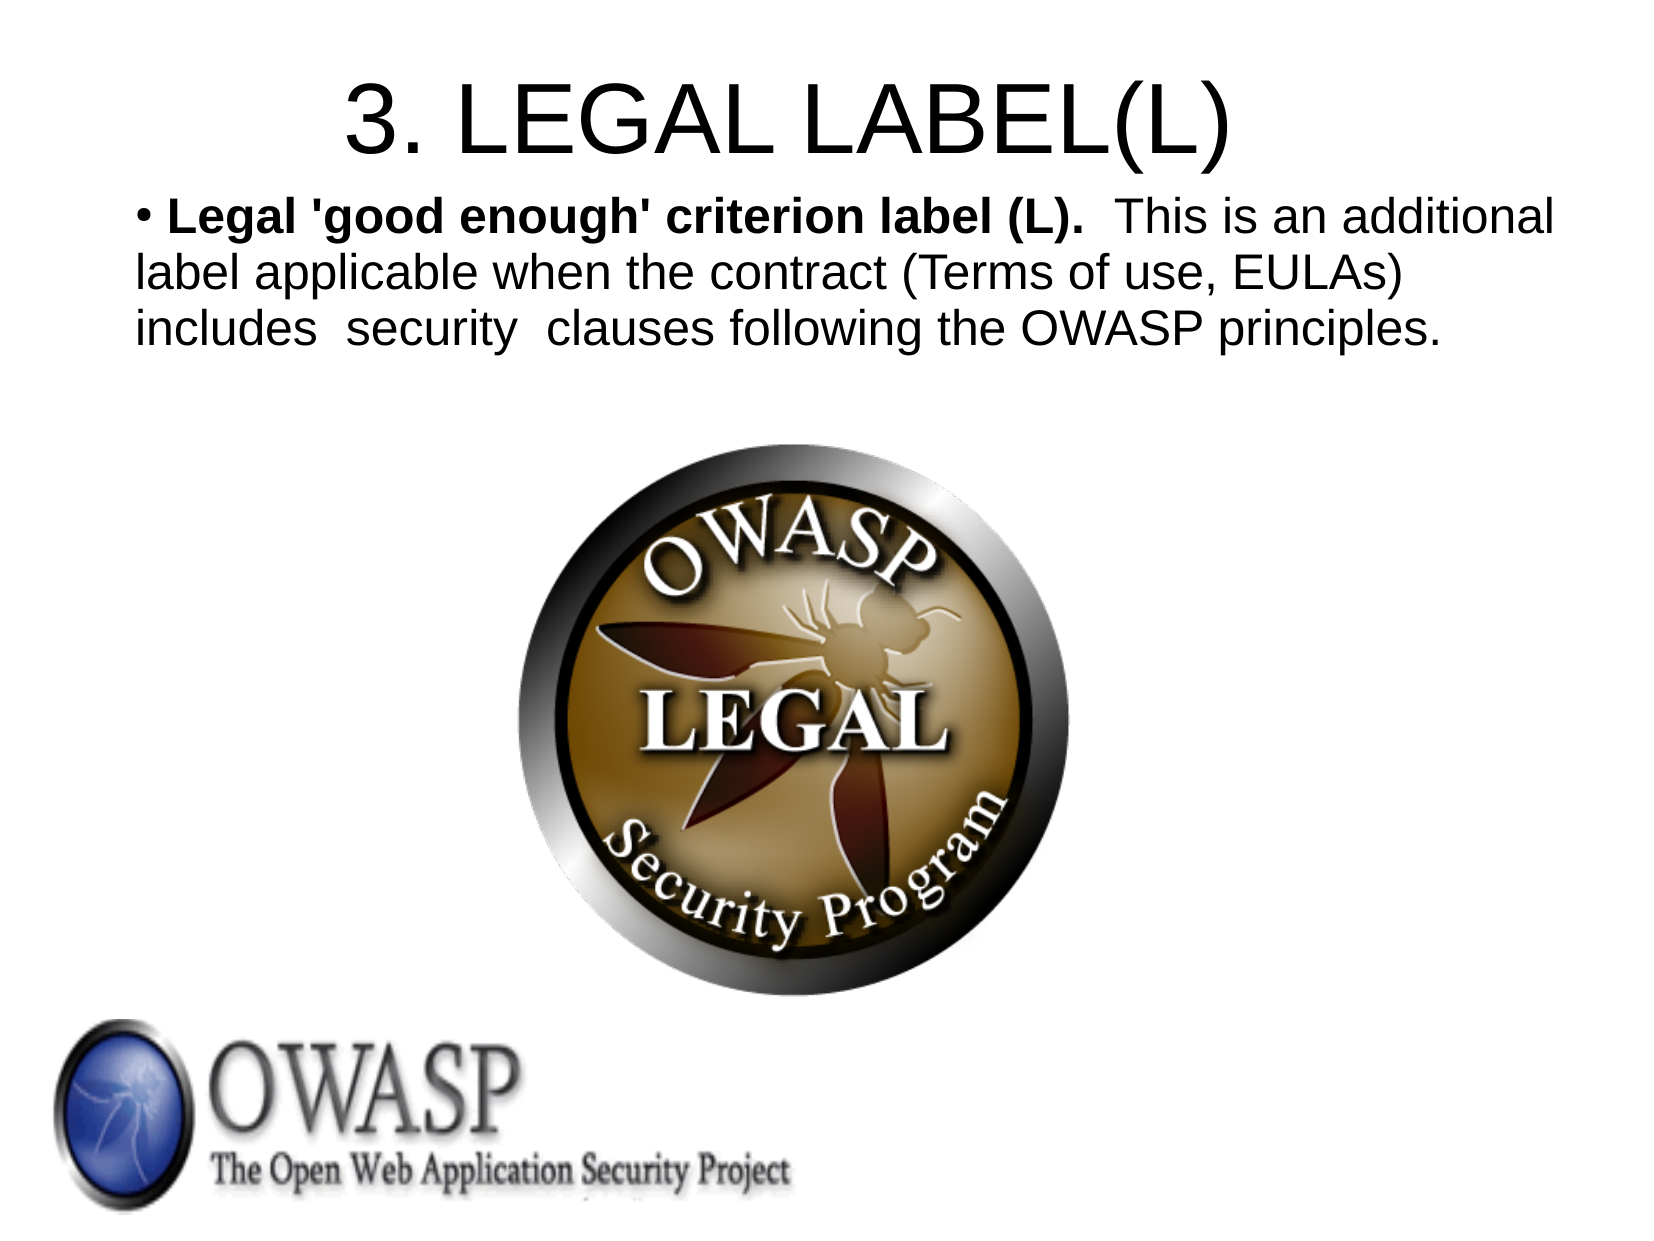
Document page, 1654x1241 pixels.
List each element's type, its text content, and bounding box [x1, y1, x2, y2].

picture [510, 434, 1078, 1003]
subtitle Legal 'good enough' criterion label (L). This is an additional label applicable when the contract (Terms of use, EULAs) includes security clauses following the OWASP principles. [134, 132, 1591, 746]
title 3. LEGAL LABEL(L) [45, 15, 1534, 223]
picture [45, 1019, 811, 1216]
